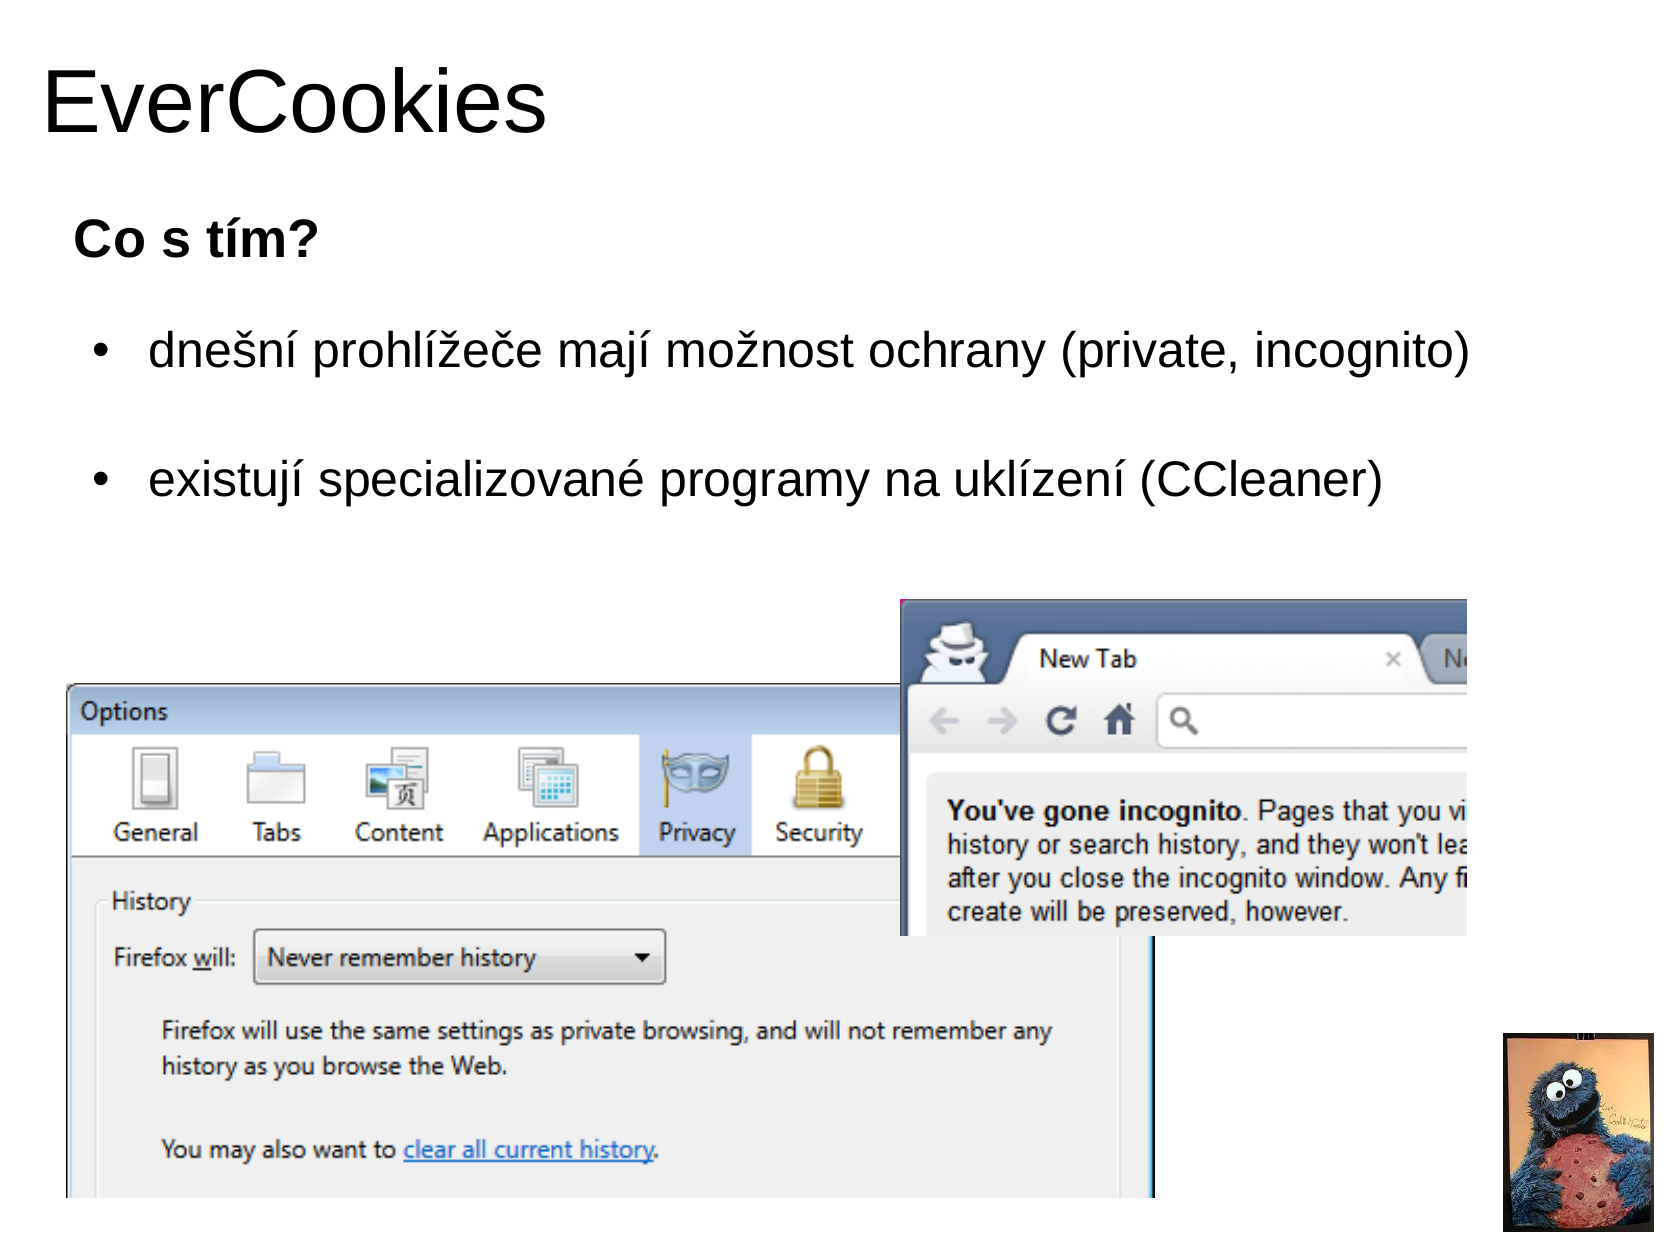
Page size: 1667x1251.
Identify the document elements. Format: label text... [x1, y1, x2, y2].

title EverCookies [41, 50, 1628, 201]
picture [66, 599, 1467, 1198]
picture [1503, 1033, 1654, 1232]
list Co s tím? dnešní prohlížeče mají možnost ochrany (private, incognito) existují specializované programy na uklízení (CCleaner) [73, 208, 1663, 1251]
